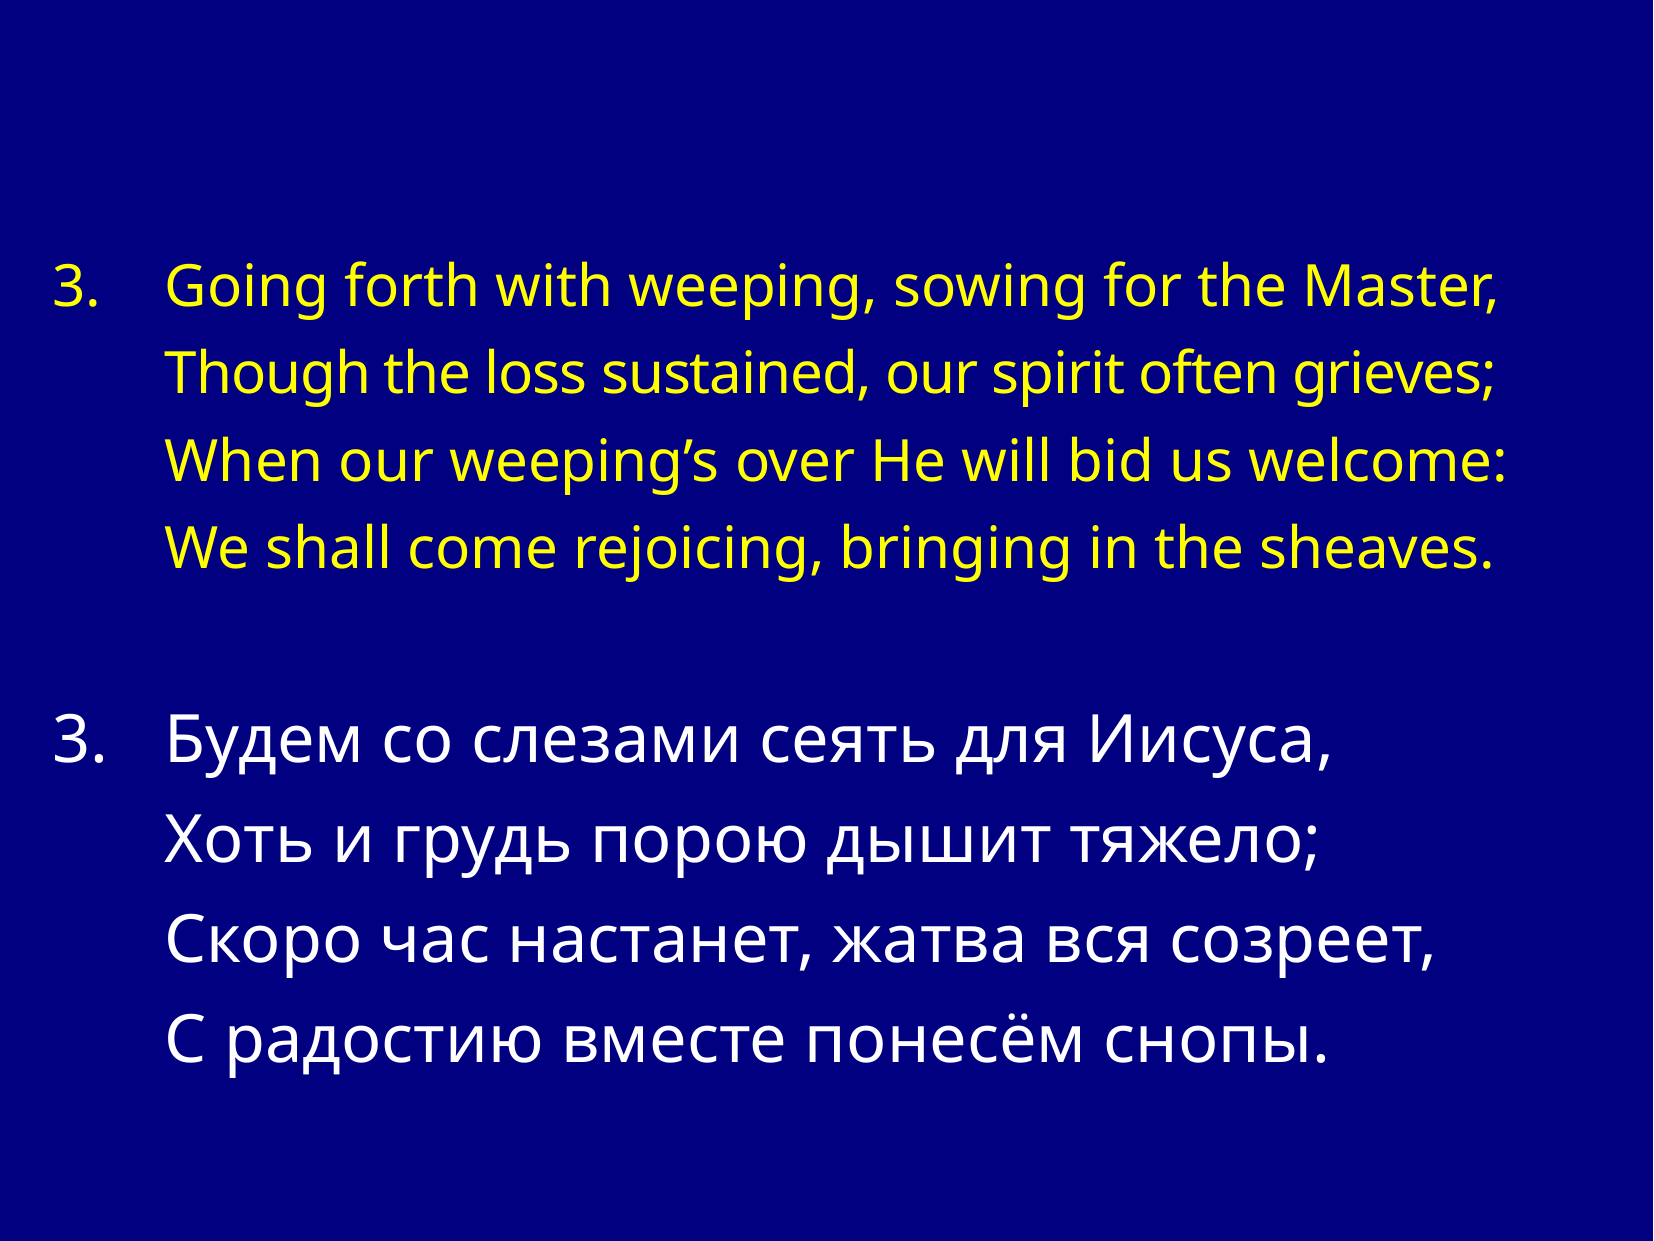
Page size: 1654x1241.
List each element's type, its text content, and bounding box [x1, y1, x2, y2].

text_box 3. Going forth with weeping, sowing for the Master, Though the loss sustained, our spirit often grieves; When our weeping’s over He will bid us welcome: We shall come rejoicing, bringing in the sheaves. [37, 150, 1653, 638]
text_box 3. Будем со слезами сеять для Иисуса, Хоть и грудь порою дышит тяжело; Скоро час настанет, жатва вся созреет, С радостию вместе понесём снопы. [37, 675, 1653, 1163]
